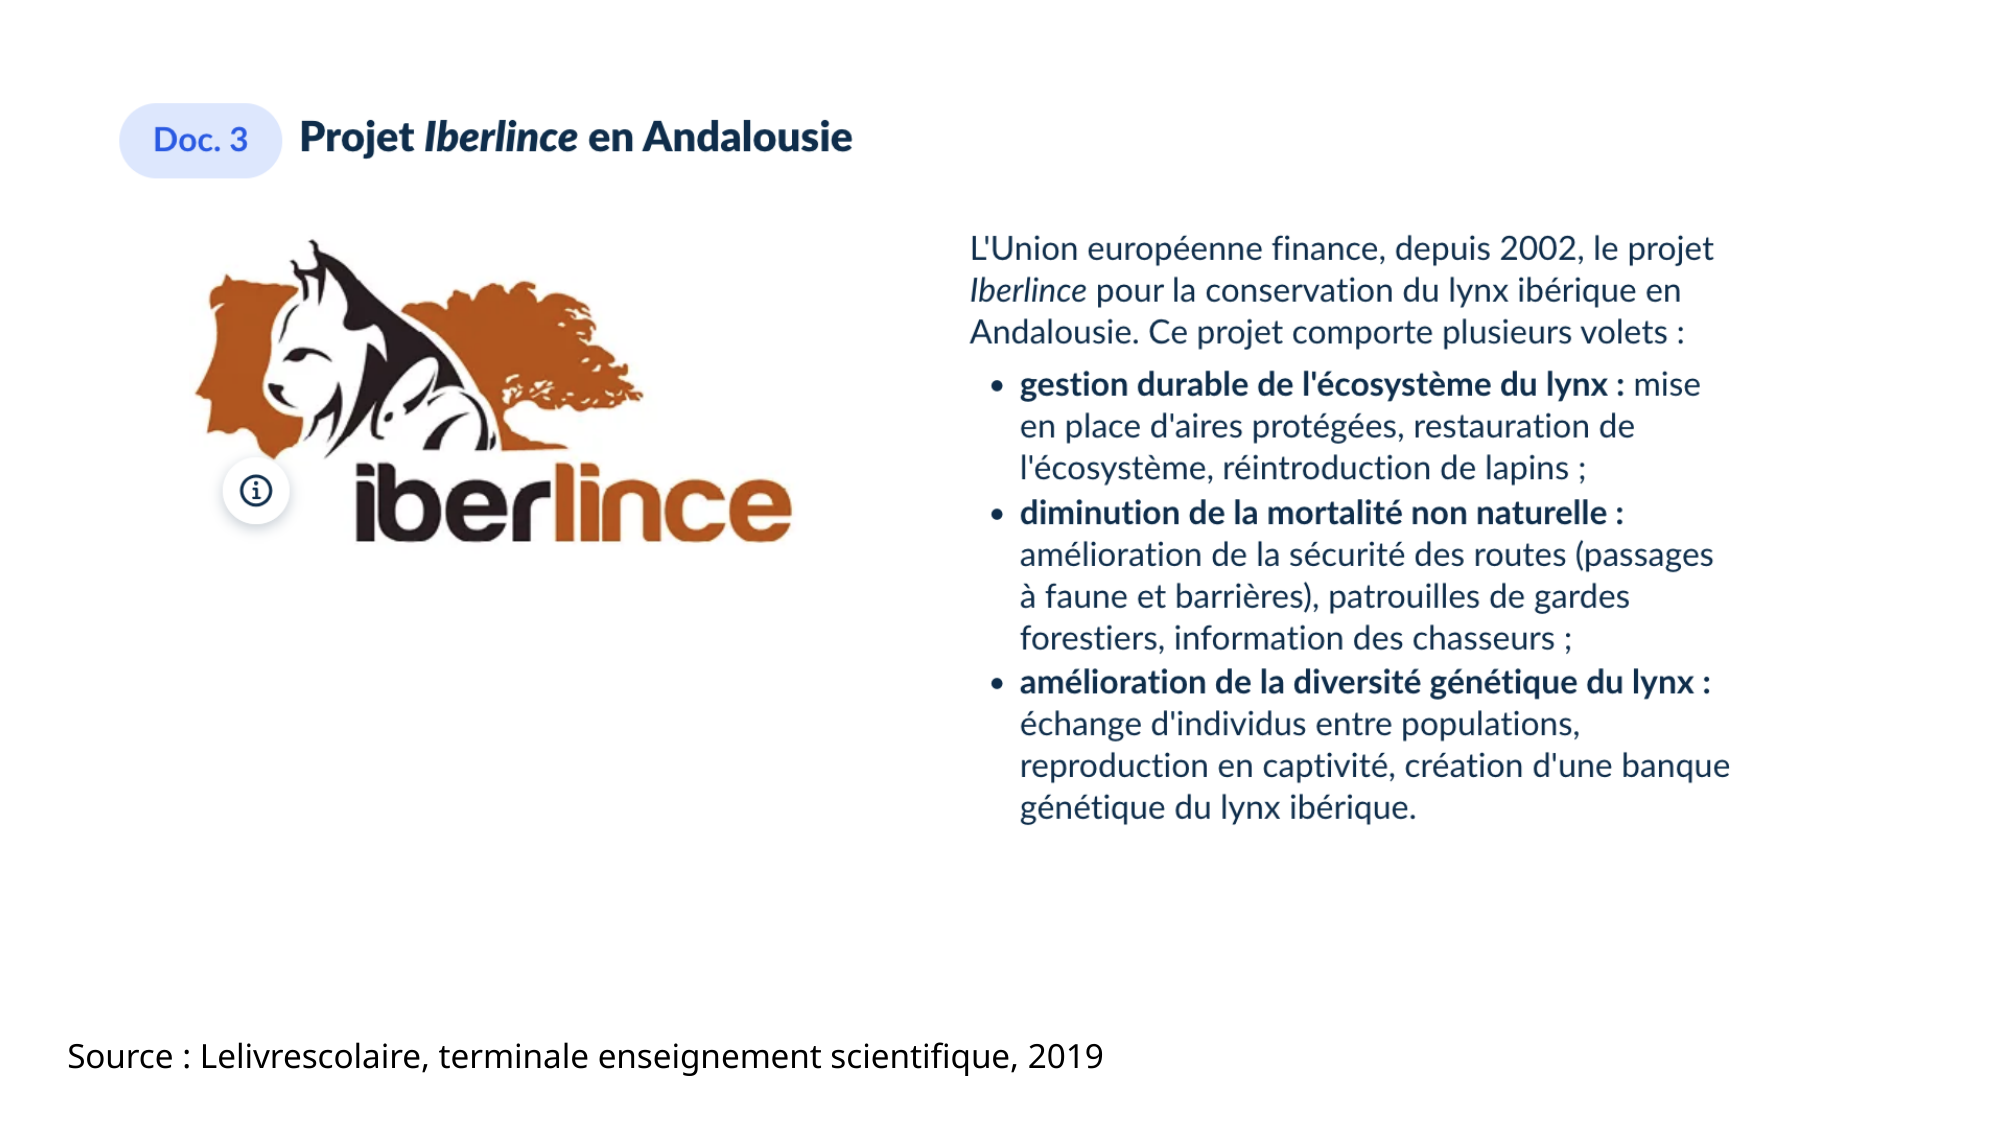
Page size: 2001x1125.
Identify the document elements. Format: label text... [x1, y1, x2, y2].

picture [88, 75, 1799, 917]
text_box Source : Lelivrescolaire, terminale enseignement scientifique, 2019 [52, 1013, 1778, 1102]
